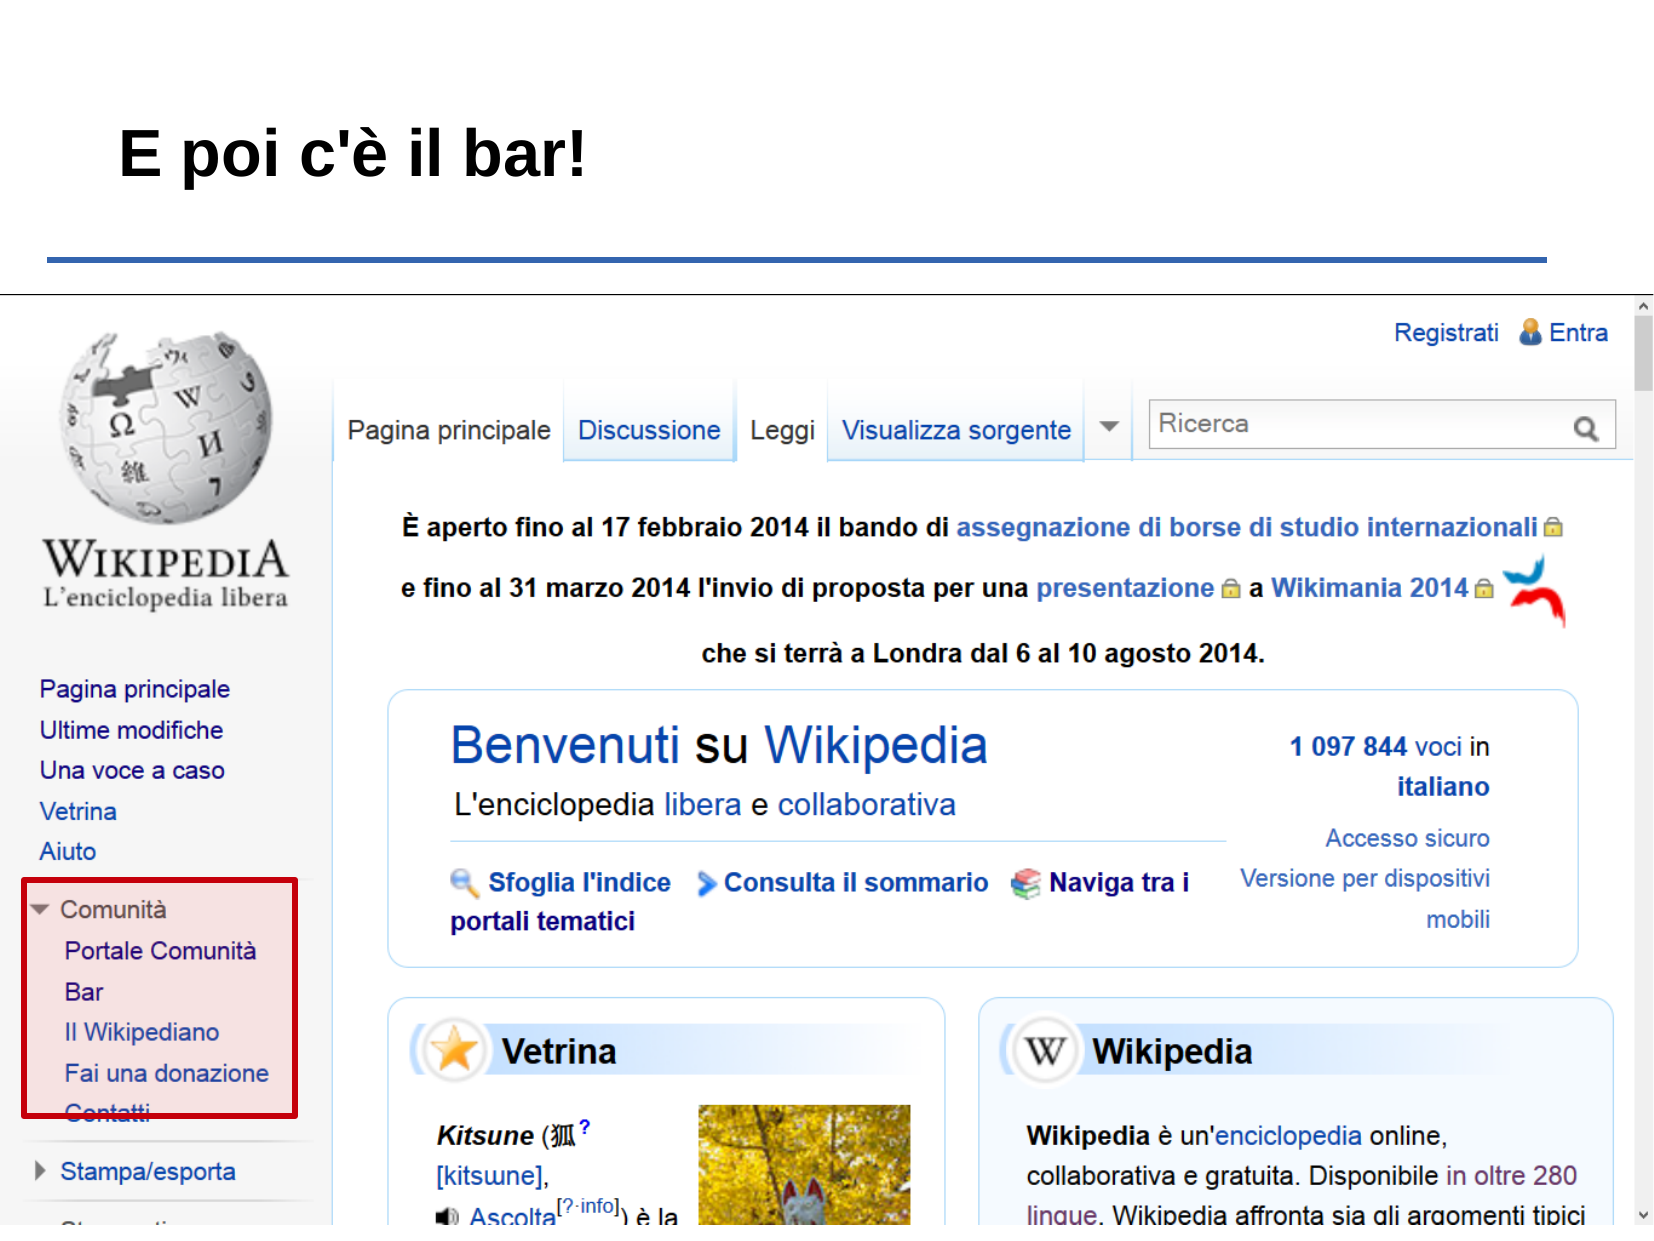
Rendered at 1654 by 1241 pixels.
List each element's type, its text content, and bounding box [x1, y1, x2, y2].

title E poi c'è il bar! [118, 49, 1571, 257]
picture [0, 294, 1654, 1225]
text_box [23, 879, 296, 1117]
